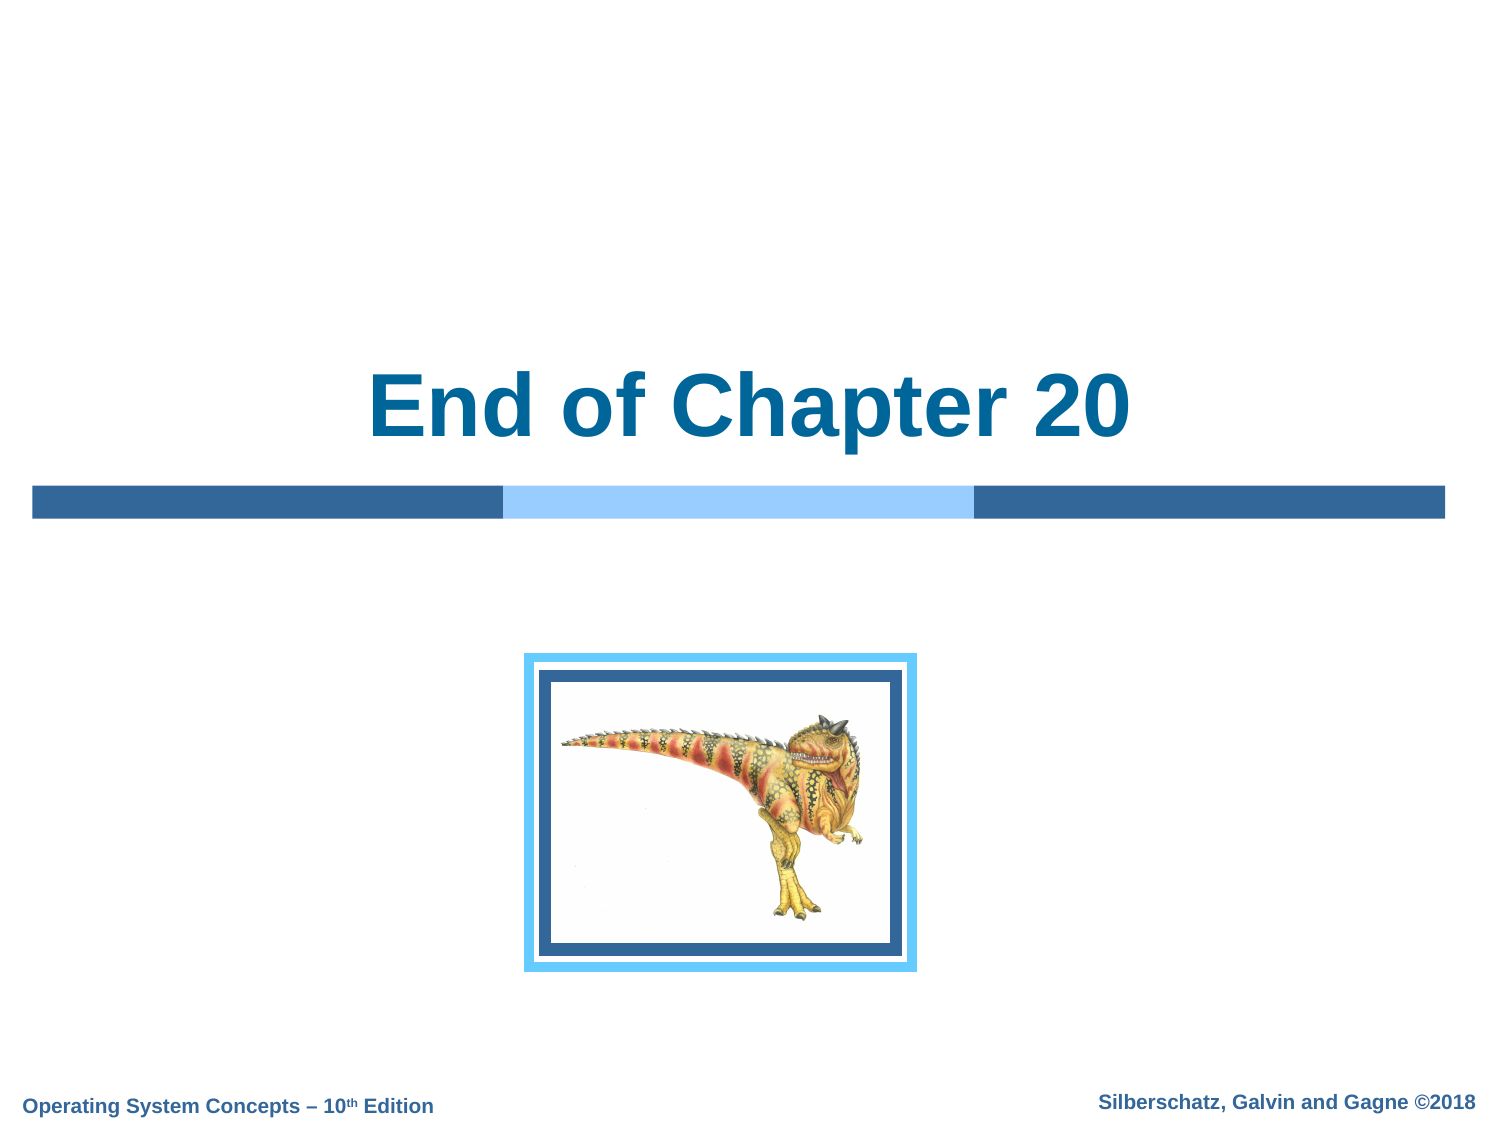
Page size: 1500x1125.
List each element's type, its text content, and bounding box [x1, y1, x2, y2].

picture [551, 682, 890, 943]
title End of Chapter 20 [112, 112, 1388, 462]
